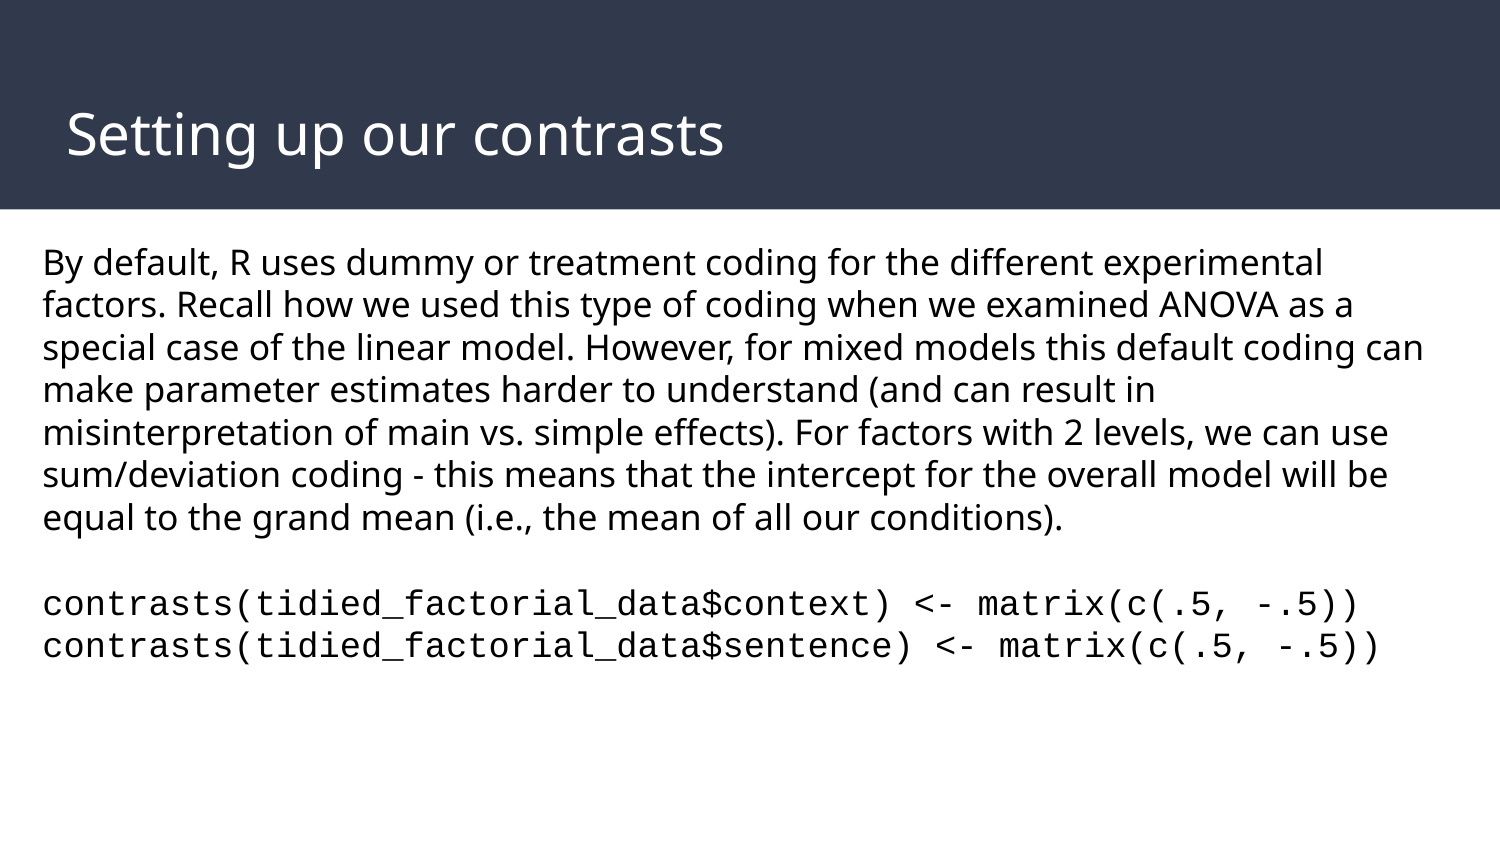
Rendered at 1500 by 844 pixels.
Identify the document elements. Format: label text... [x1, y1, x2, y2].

text_box By default, R uses dummy or treatment coding for the different experimental factors. Recall how we used this type of coding when we examined ANOVA as a special case of the linear model. However, for mixed models this default coding can make parameter estimates harder to understand (and can result in misinterpretation of main vs. simple effects). For factors with 2 levels, we can use sum/deviation coding - this means that the intercept for the overall model will be equal to the grand mean (i.e., the mean of all our conditions). contrasts(tidied_factorial_data$context) <- matrix(c(.5, -.5)) contrasts(tidied_factorial_data$sentence) <- matrix(c(.5, -.5)) [27, 224, 1466, 797]
title Setting up our contrasts [51, 82, 1449, 185]
